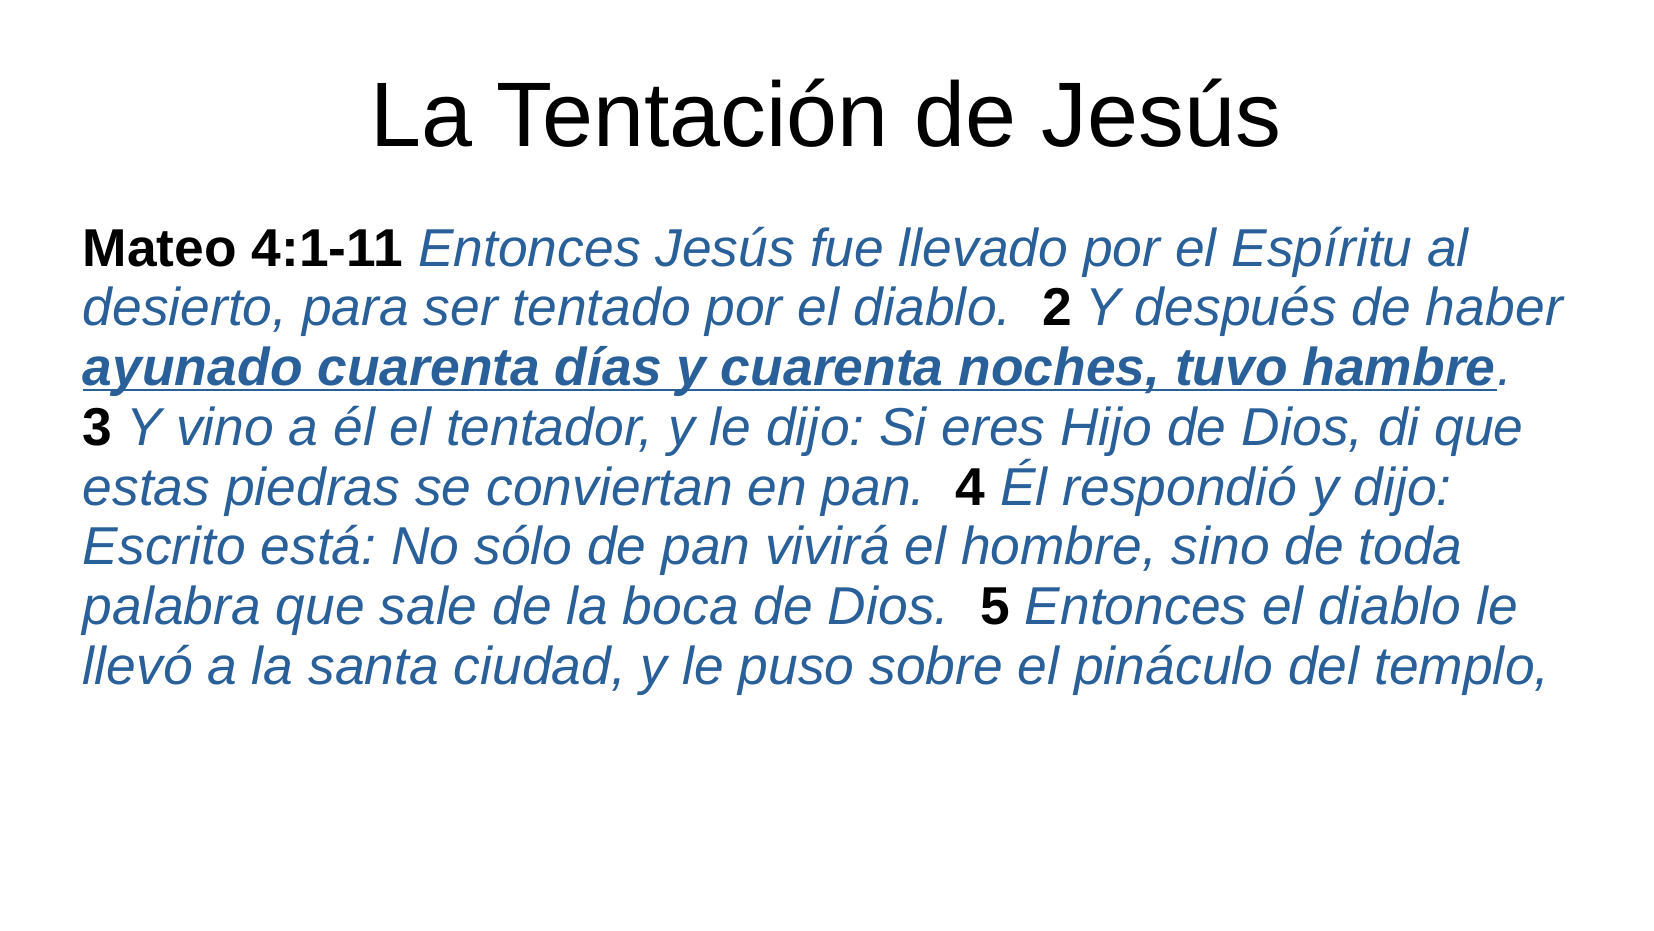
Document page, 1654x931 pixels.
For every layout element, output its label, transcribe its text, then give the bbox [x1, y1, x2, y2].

list Mateo 4:1-11 Entonces Jesús fue llevado por el Espíritu al desierto, para ser tentado por el diablo. 2 Y después de haber ayunado cuarenta días y cuarenta noches, tuvo hambre. 3 Y vino a él el tentador, y le dijo: Si eres Hijo de Dios, di que estas piedras se conviertan en pan. 4 Él respondió y dijo: Escrito está: No sólo de pan vivirá el hombre, sino de toda palabra que sale de la boca de Dios. 5 Entonces el diablo le llevó a la santa ciudad, y le puso sobre el pináculo del templo, [82, 217, 1571, 758]
title La Tentación de Jesús [82, 37, 1571, 193]
